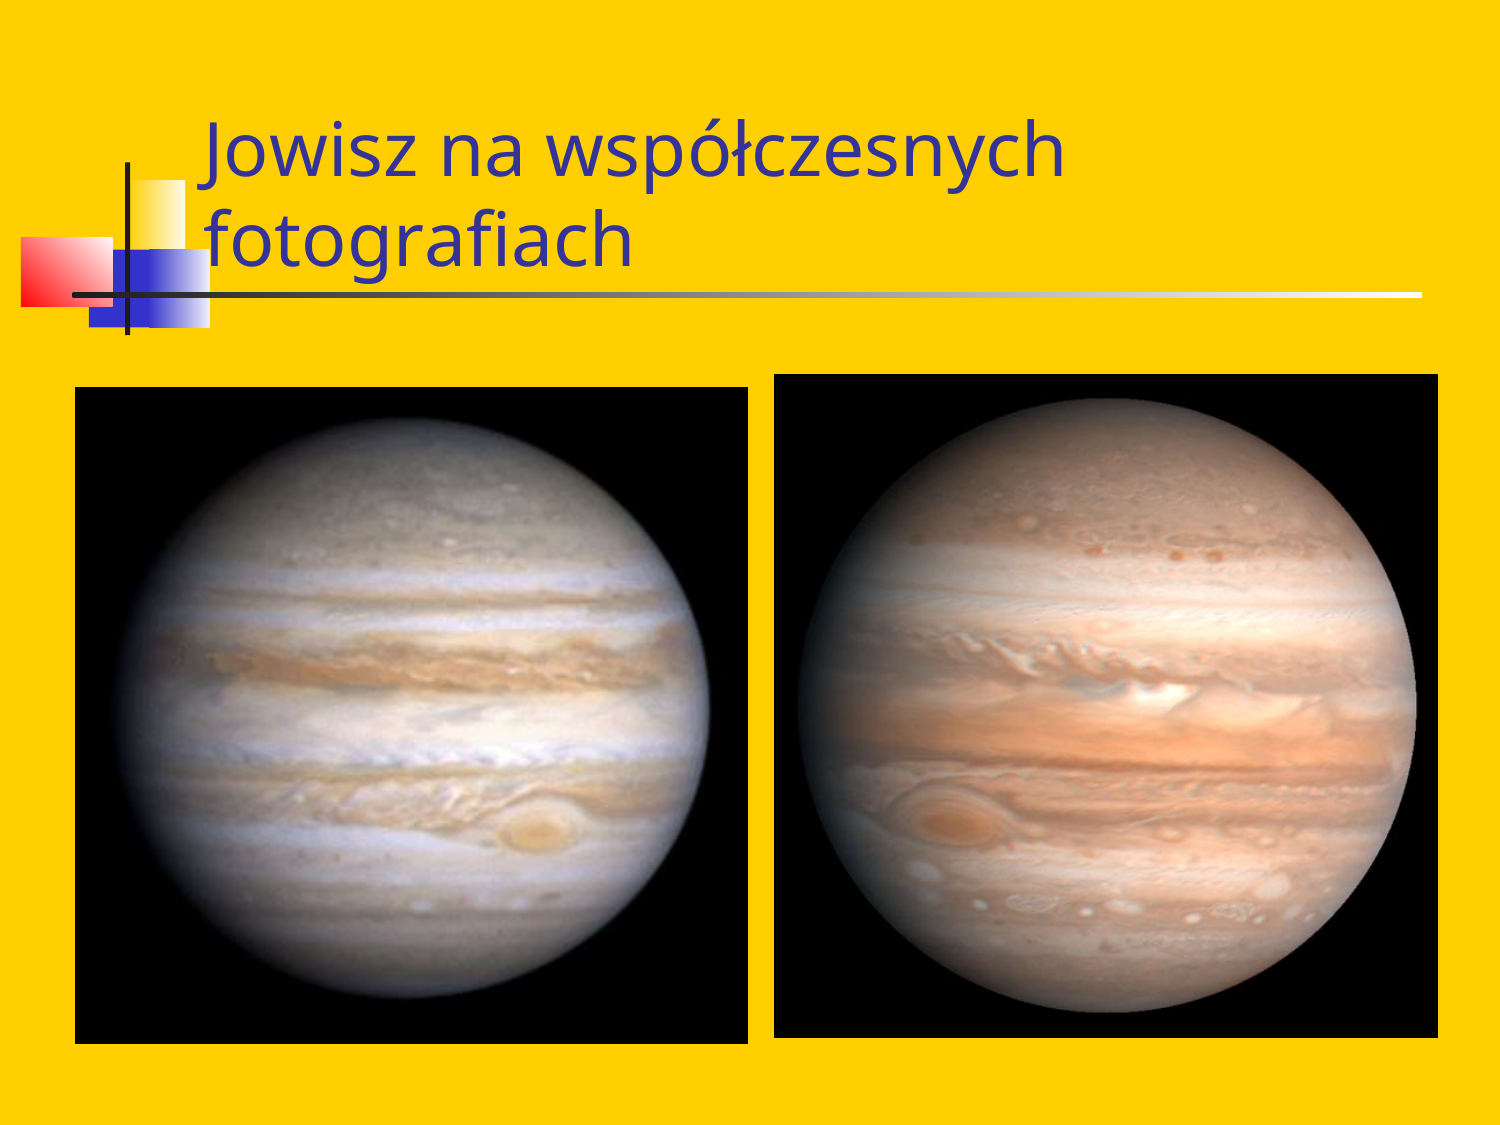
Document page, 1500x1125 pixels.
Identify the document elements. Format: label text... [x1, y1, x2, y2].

picture [75, 387, 748, 1045]
title Jowisz na współczesnych fotografiach [188, 93, 1468, 289]
picture [774, 374, 1438, 1038]
